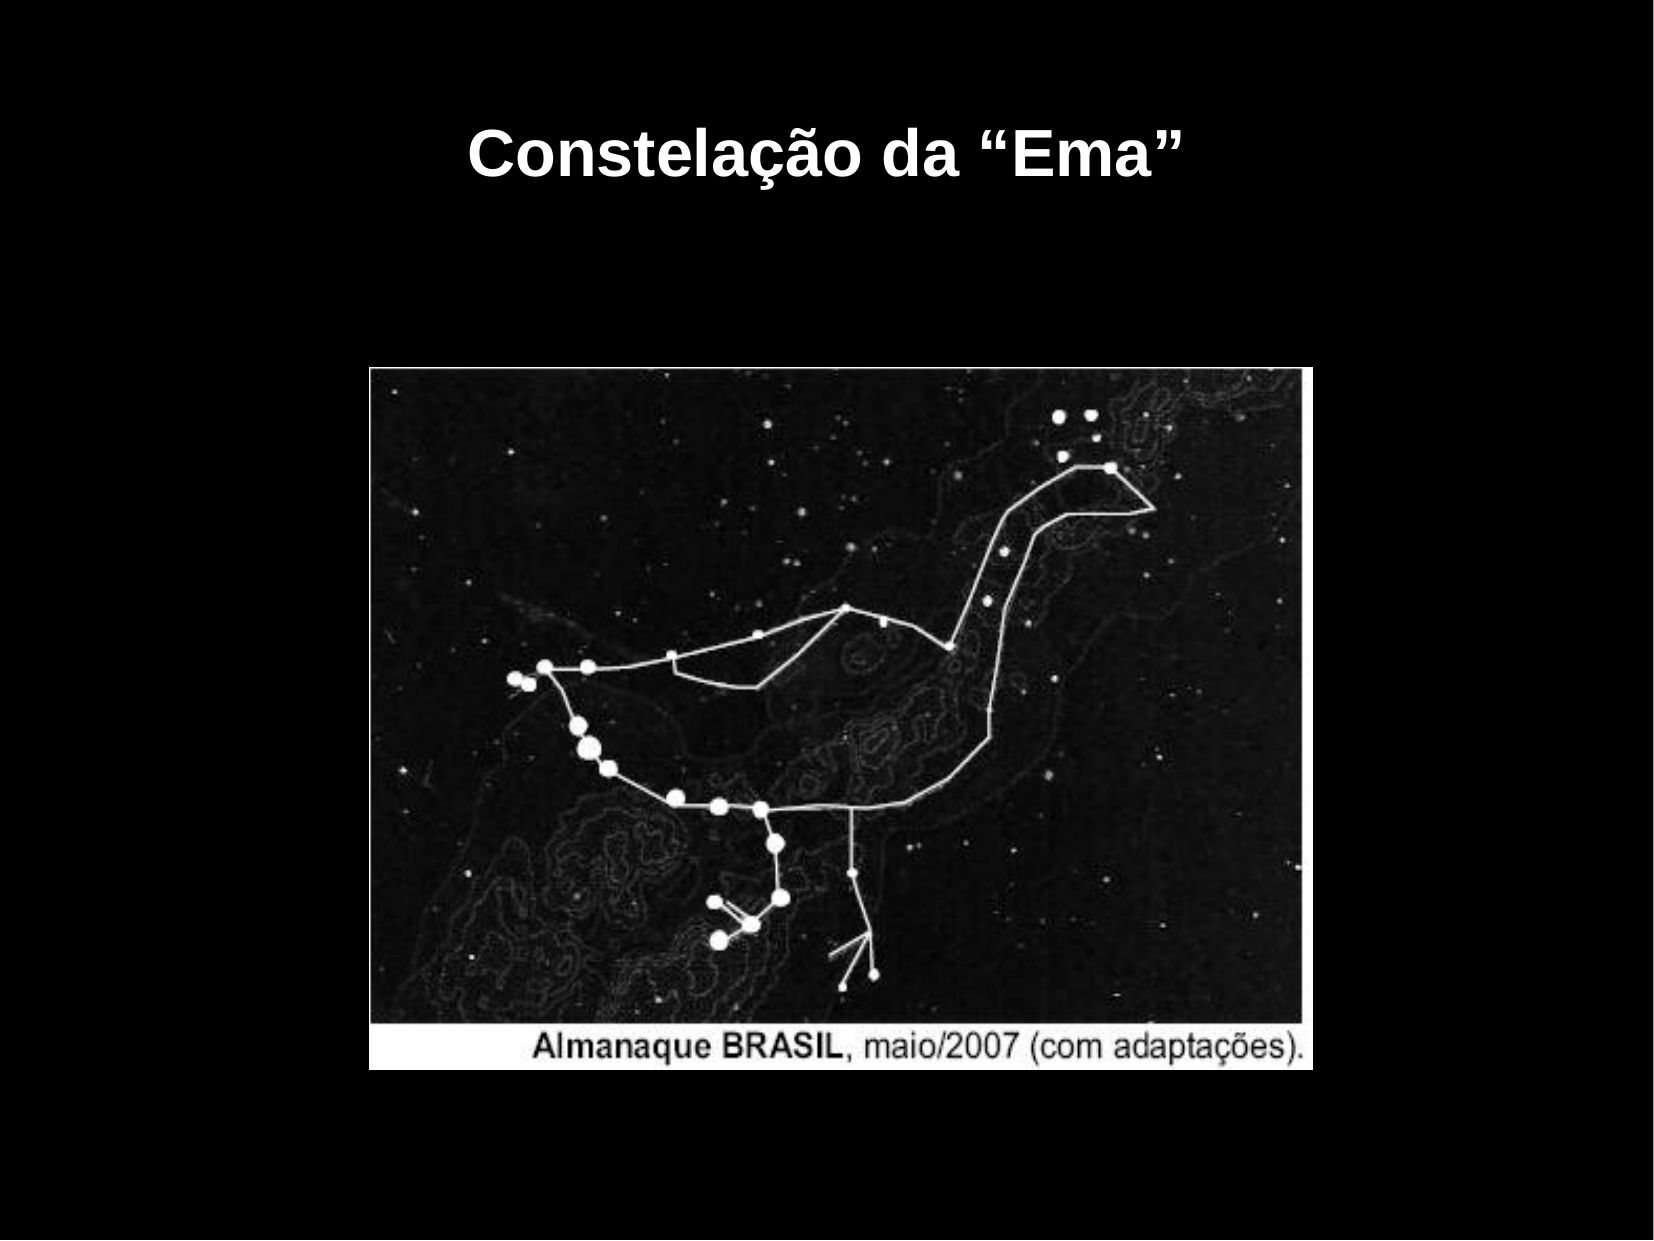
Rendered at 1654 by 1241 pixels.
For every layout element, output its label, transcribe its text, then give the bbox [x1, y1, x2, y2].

picture [369, 367, 1313, 1070]
title Constelação da “Ema” [82, 49, 1571, 257]
